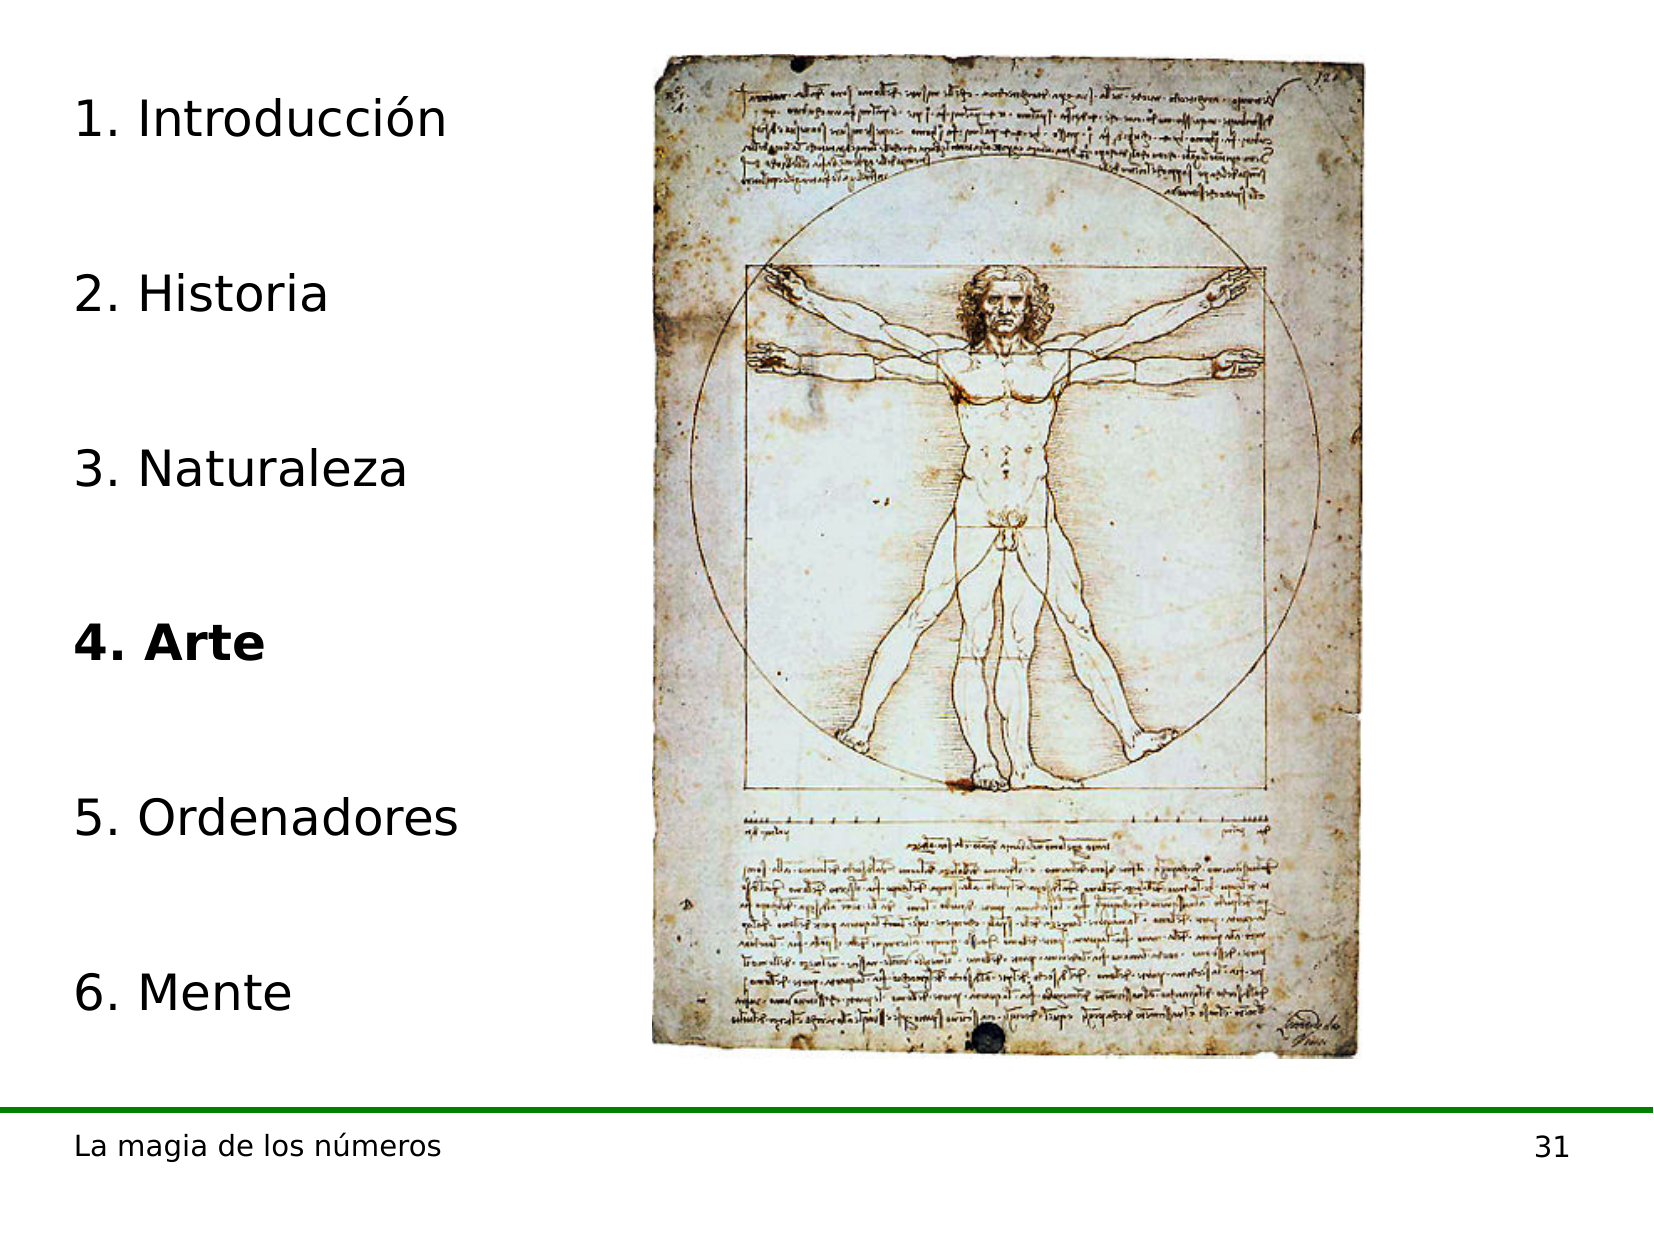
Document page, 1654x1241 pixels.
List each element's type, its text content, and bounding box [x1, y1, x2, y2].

text_box La magia de los números [59, 1122, 975, 1172]
picture [652, 54, 1366, 1059]
text_box 1. Introducción 2. Historia 3. Naturaleza 4. Arte 5. Ordenadores 6. Mente [59, 82, 652, 1030]
